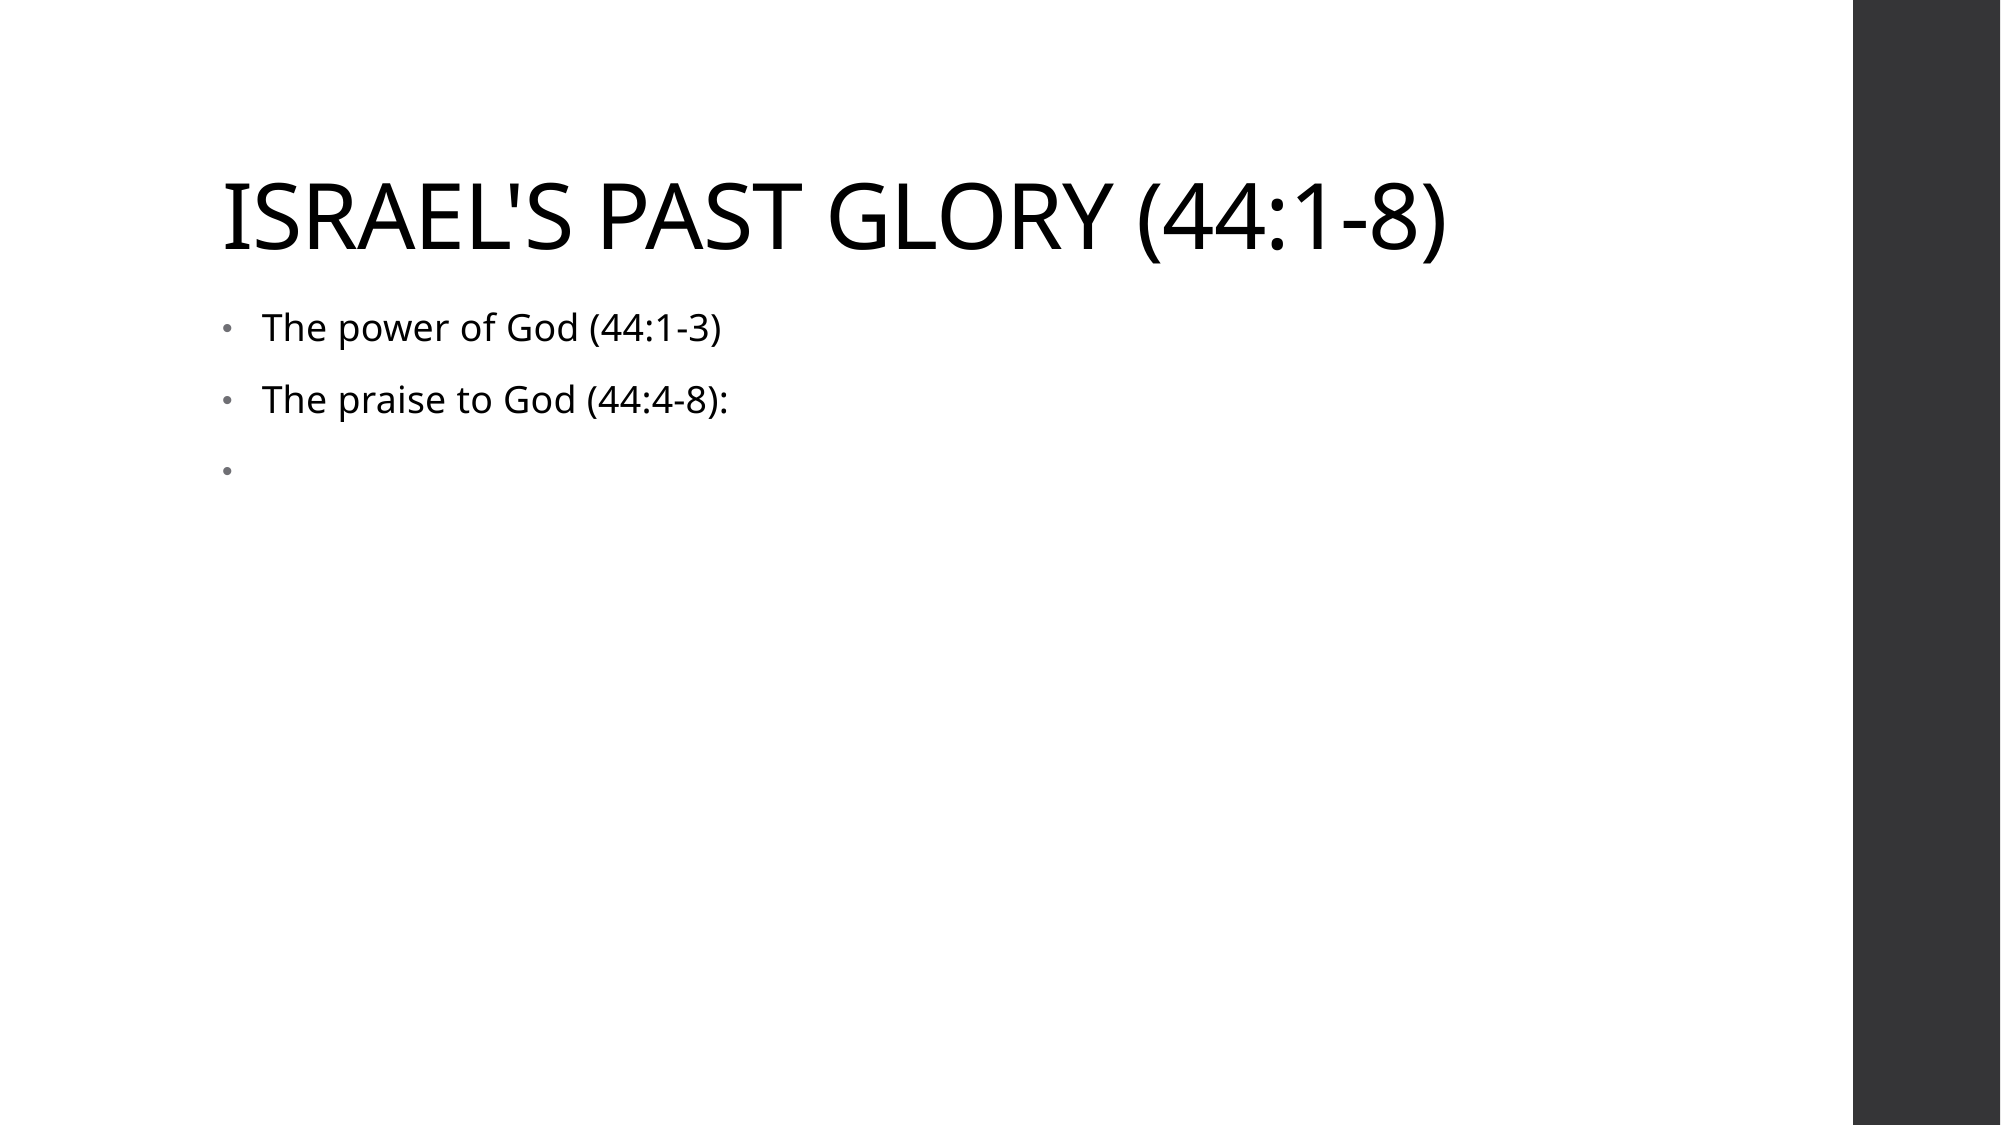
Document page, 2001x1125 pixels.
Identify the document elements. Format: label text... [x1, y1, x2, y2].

title ISRAEL'S PAST GLORY (44:1-8) [206, 60, 1797, 278]
list The power of God (44:1-3) The praise to God (44:4-8): [206, 299, 1617, 1014]
